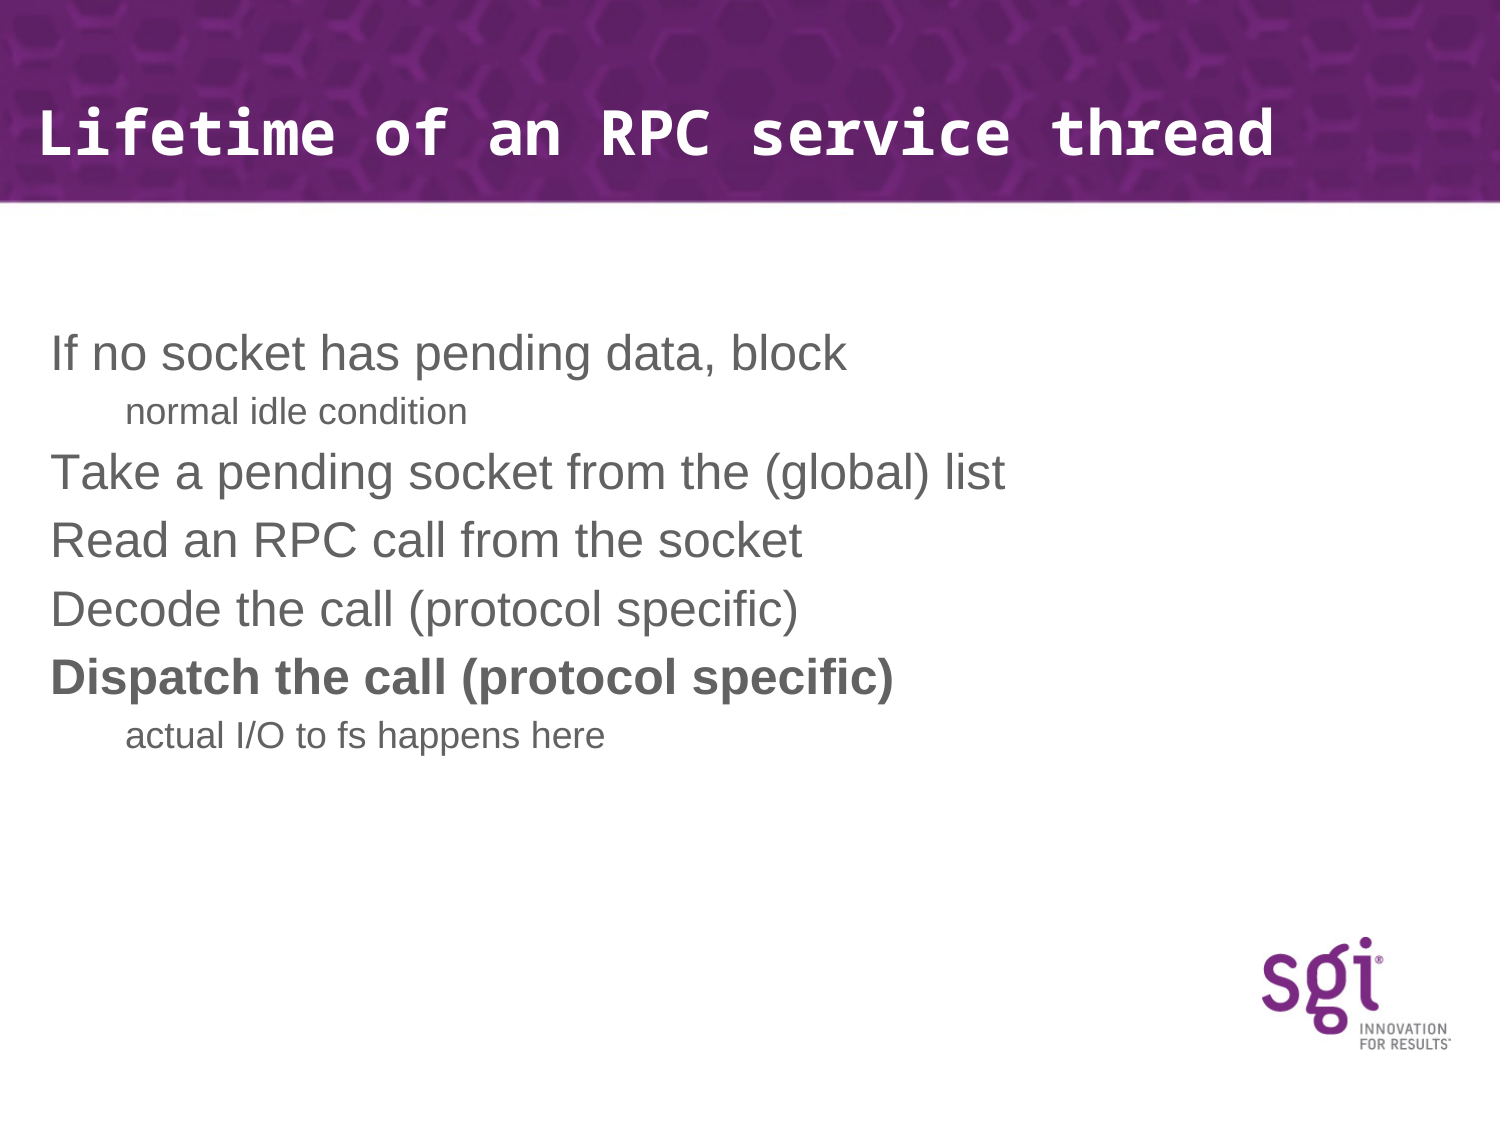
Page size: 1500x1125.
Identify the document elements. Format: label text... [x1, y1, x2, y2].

list If no socket has pending data, block normal idle condition Take a pending socket from the (global) list Read an RPC call from the socket Decode the call (protocol specific) Dispatch the call (protocol specific) actual I/O to fs happens here [50, 324, 1326, 848]
title Lifetime of an RPC service thread [37, 37, 1313, 226]
picture [0, 0, 1500, 1050]
